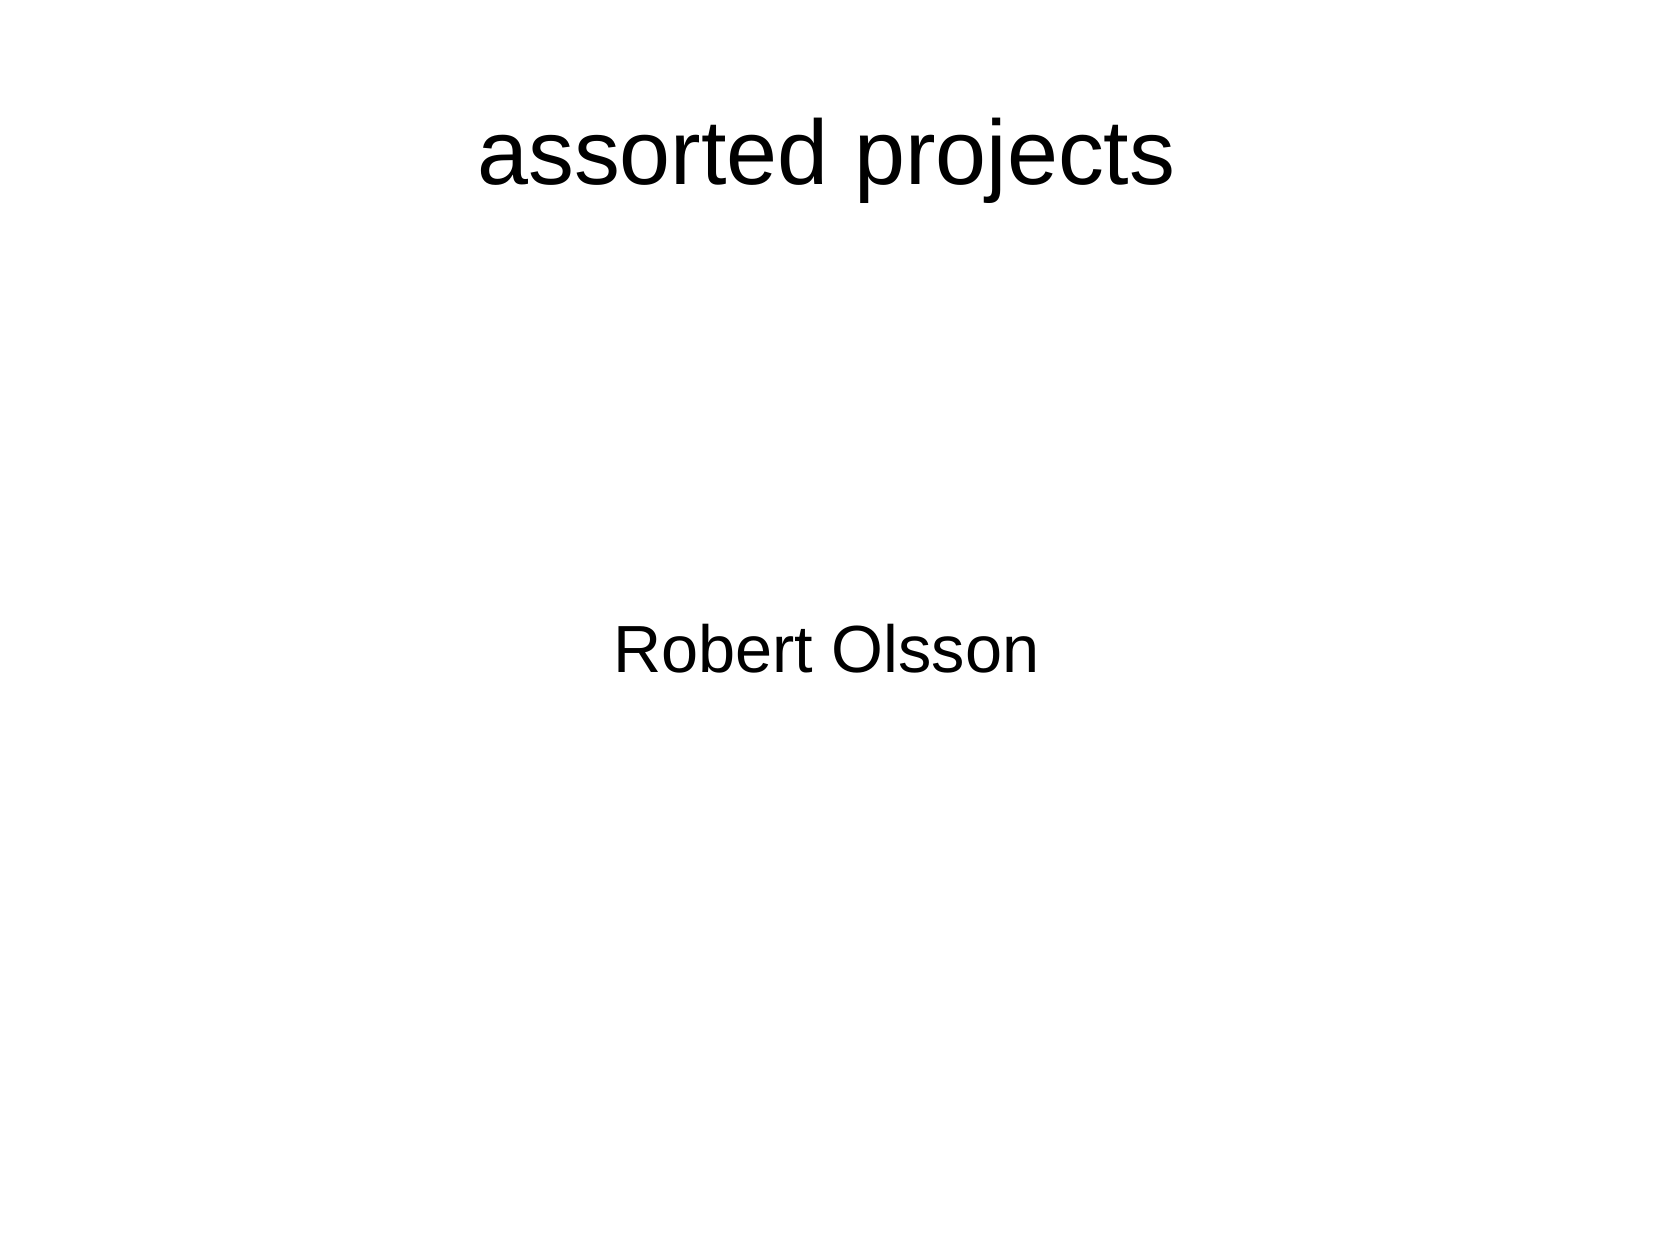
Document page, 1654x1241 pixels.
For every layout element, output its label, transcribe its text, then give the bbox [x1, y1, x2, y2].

subtitle Robert Olsson [82, 290, 1571, 1010]
title assorted projects [82, 49, 1571, 257]
